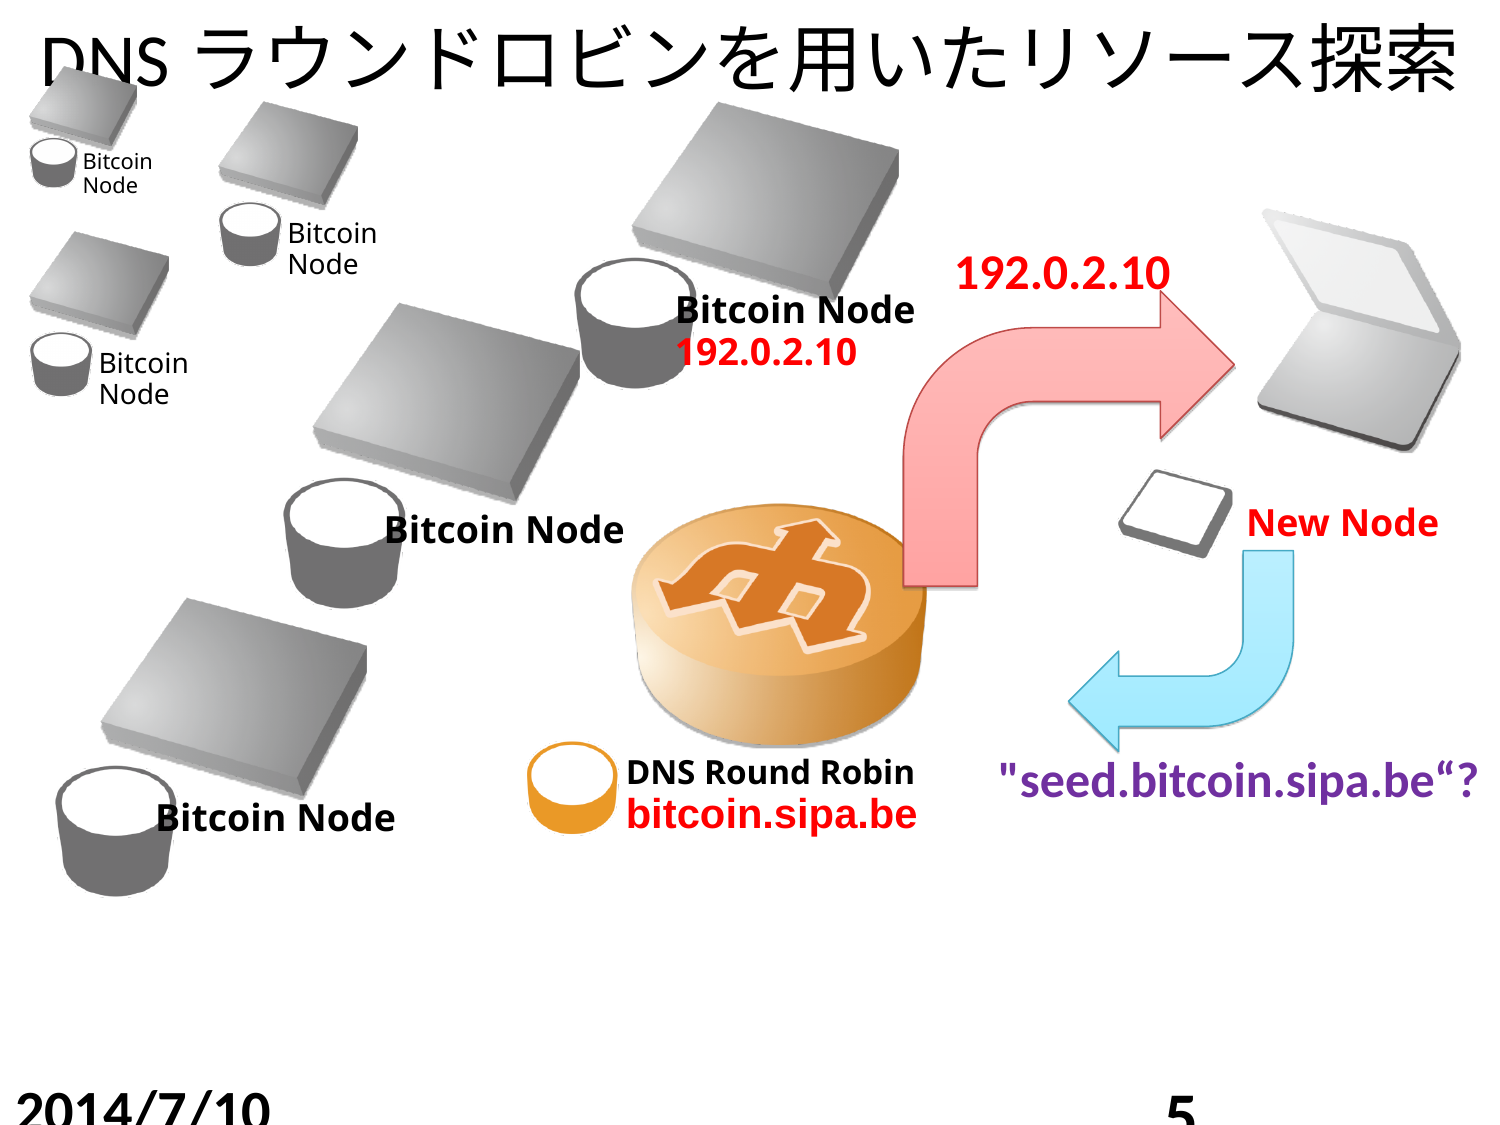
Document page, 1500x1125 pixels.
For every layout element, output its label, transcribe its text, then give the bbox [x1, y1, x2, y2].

text_box Bitcoin Node [98, 348, 213, 368]
text_box "seed.bitcoin.sipa.be“? [982, 739, 1500, 816]
text_box [1149, 1065, 1500, 1125]
picture [29, 231, 169, 397]
text_box 2014/7/10 [0, 1065, 351, 1125]
text_box Bitcoin Node [82, 150, 171, 201]
title DNSラウンドロビンを用いたリソース探索 [0, 0, 1500, 114]
picture [53, 101, 899, 898]
picture [631, 503, 927, 745]
text_box [903, 308, 1235, 587]
text_box Bitcoin Node 192.0.2.10 [674, 290, 935, 376]
text_box 192.0.2.10 [938, 231, 1189, 308]
text_box Bitcoin Node [155, 797, 415, 842]
picture [525, 739, 619, 836]
picture [1257, 208, 1459, 451]
picture [1116, 468, 1234, 560]
text_box New Node [1246, 503, 1474, 546]
text_box [1068, 550, 1294, 752]
picture [29, 66, 137, 188]
text_box DNS Round Robin bitcoin.sipa.be [625, 754, 999, 839]
picture [218, 101, 358, 267]
text_box Bitcoin Node [383, 510, 644, 554]
text_box Bitcoin Node [287, 218, 402, 238]
